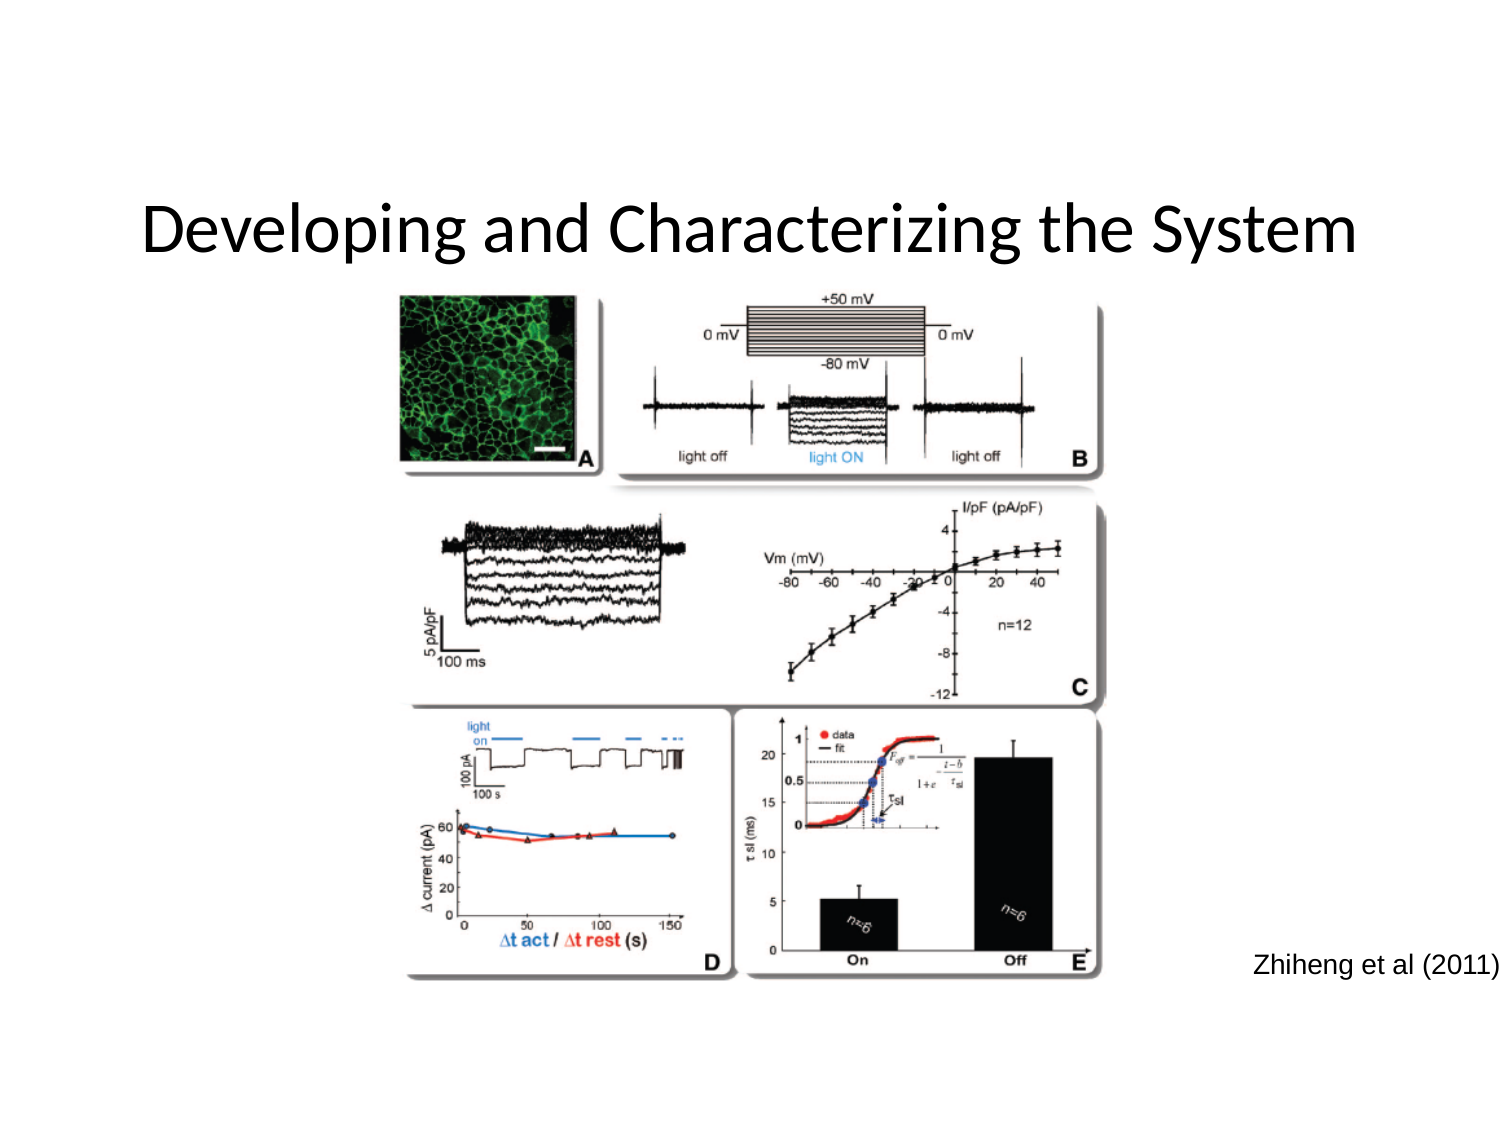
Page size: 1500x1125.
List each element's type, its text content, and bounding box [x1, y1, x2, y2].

text_box Zhiheng et al (2011) [1238, 938, 1500, 989]
title Developing and Characterizing the System [103, 141, 1397, 306]
picture [383, 283, 1117, 983]
